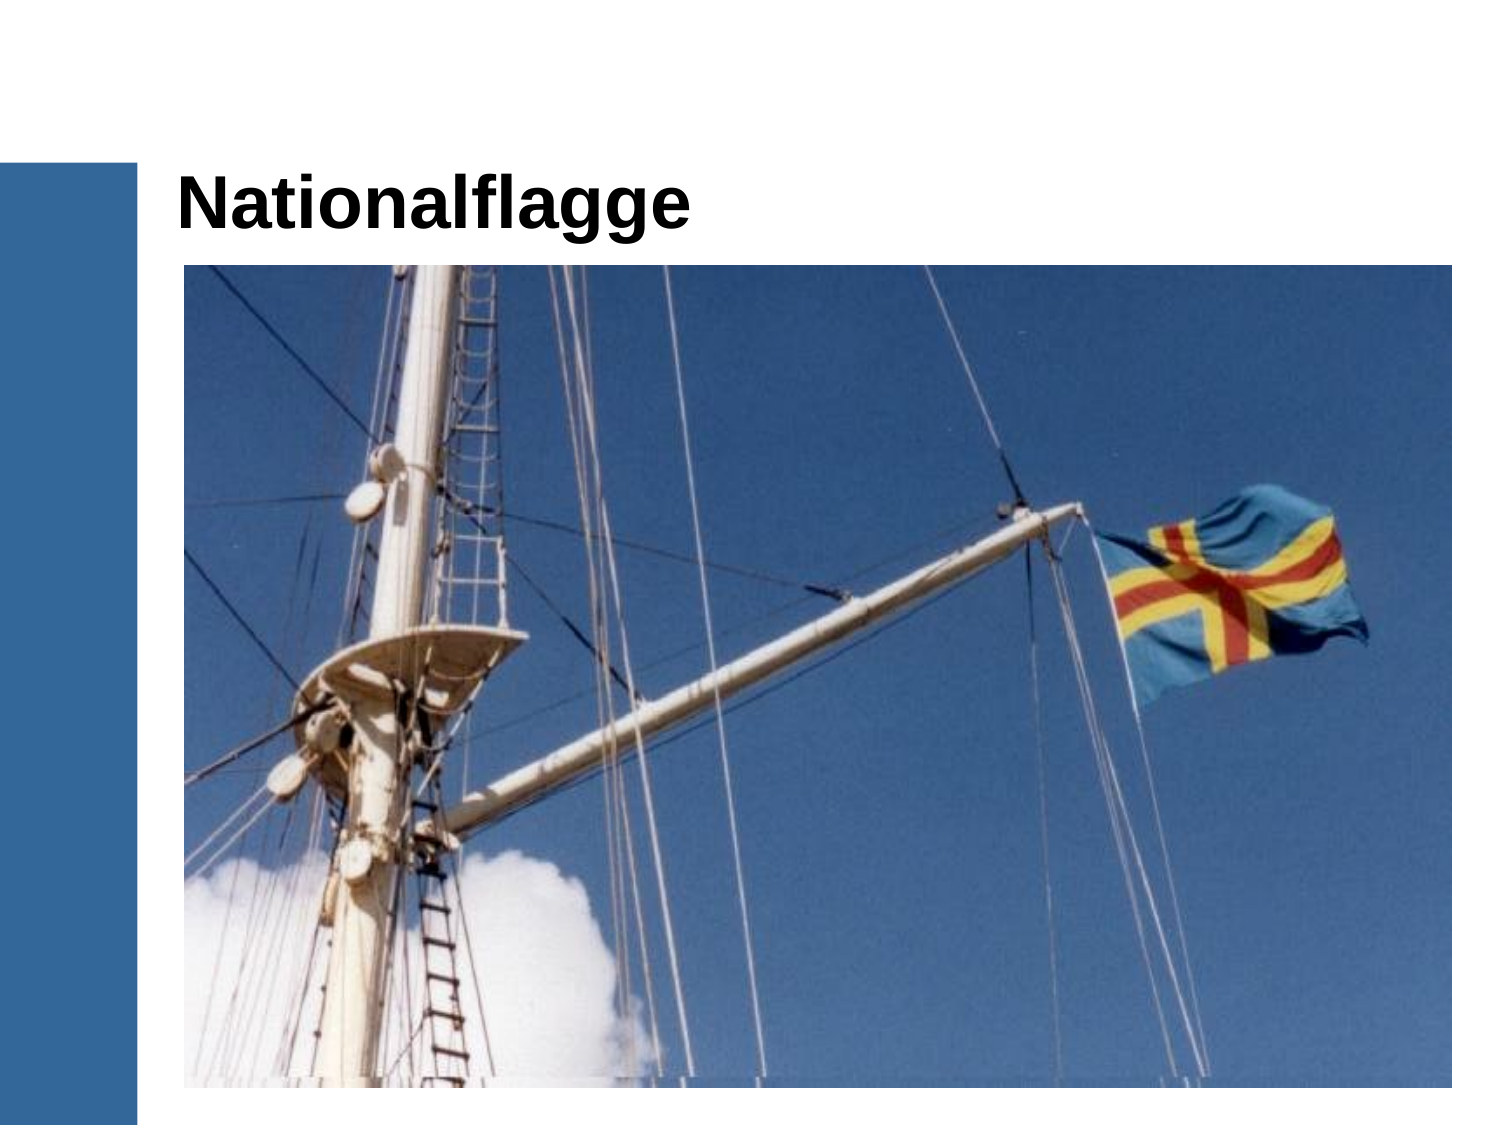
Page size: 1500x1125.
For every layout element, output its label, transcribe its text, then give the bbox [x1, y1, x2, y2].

picture [184, 265, 1452, 1088]
text_box Nationalflagge [161, 138, 1043, 259]
